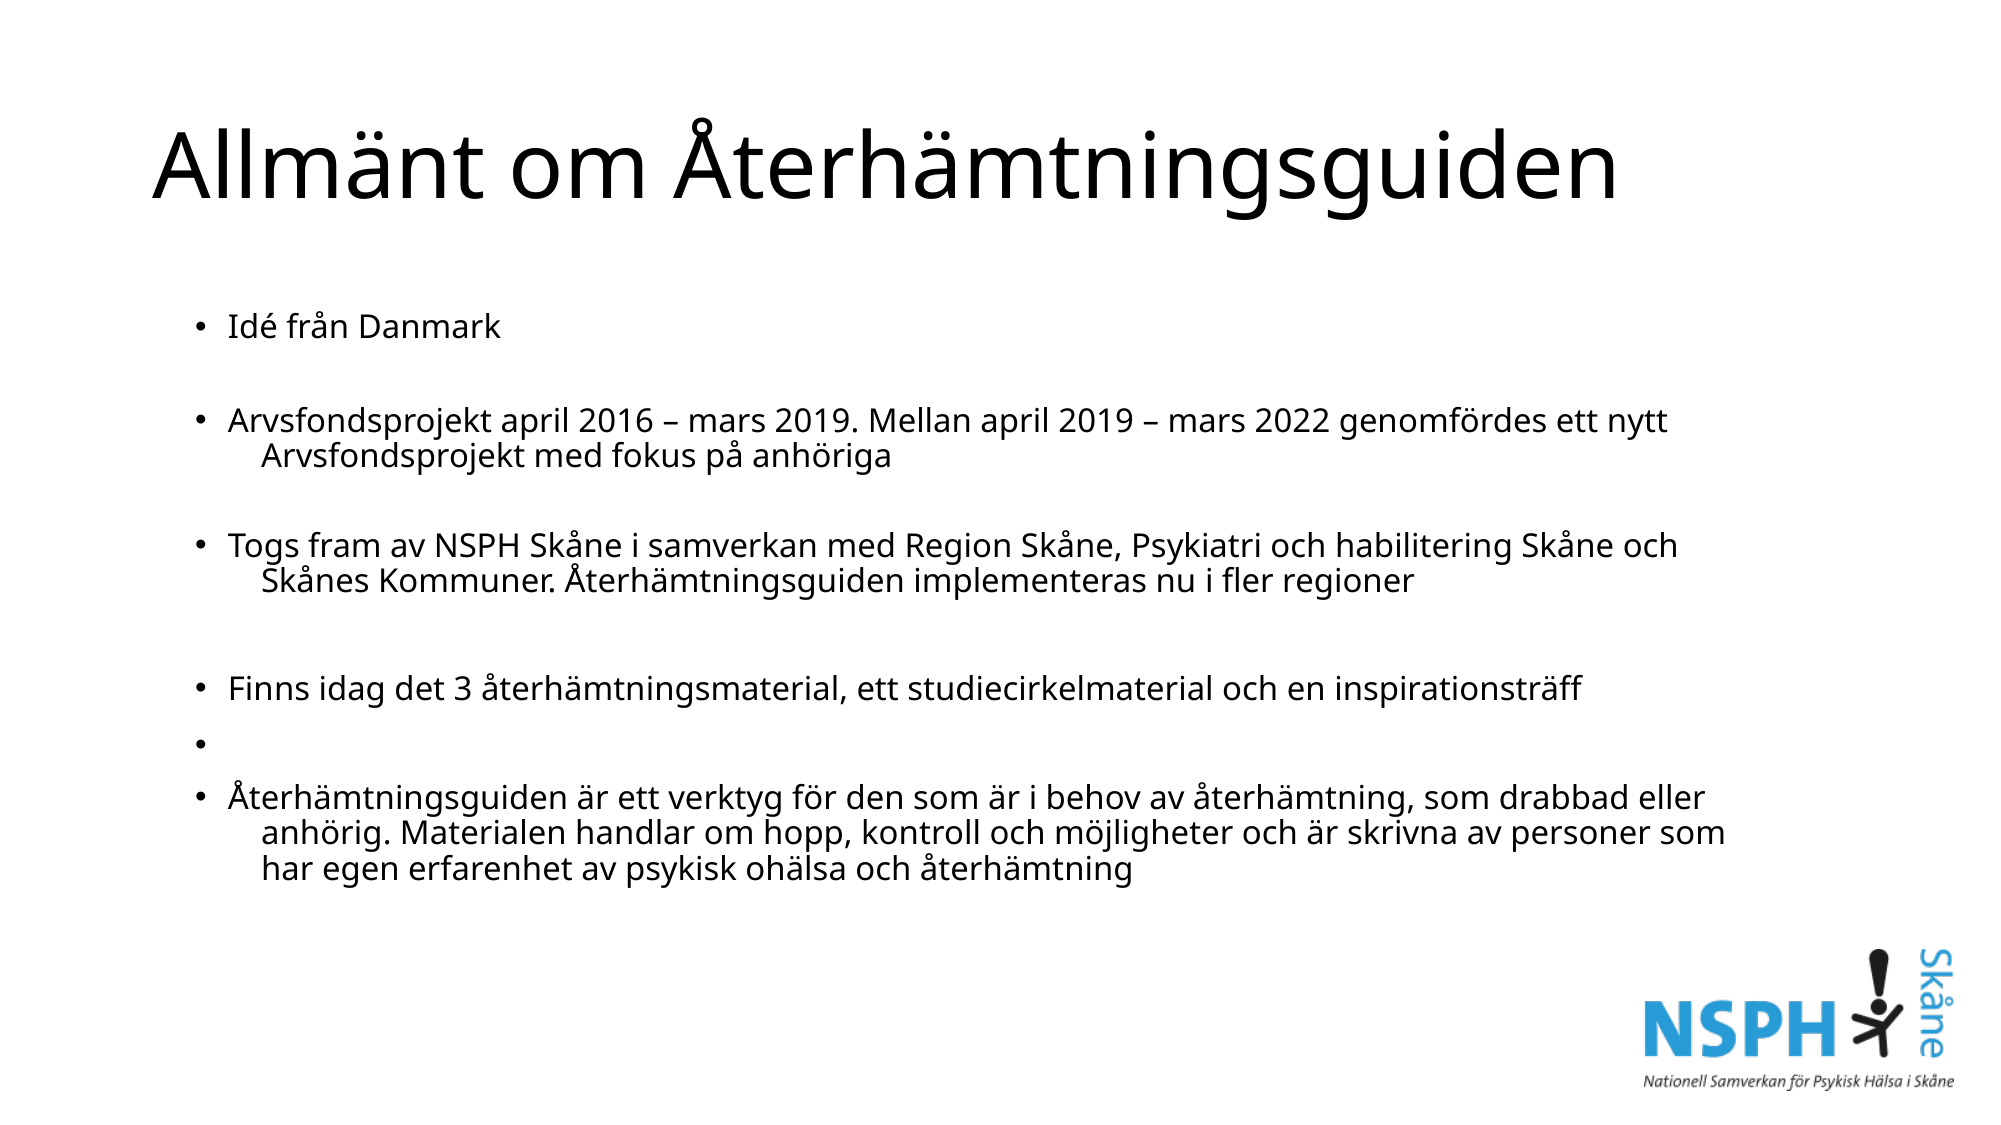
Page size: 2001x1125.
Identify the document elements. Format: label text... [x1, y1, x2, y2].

list Idé från Danmark Arvsfondsprojekt april 2016 – mars 2019. Mellan april 2019 – mars 2022 genomfördes ett nytt Arvsfondsprojekt med fokus på anhöriga Togs fram av NSPH Skåne i samverkan med Region Skåne, Psykiatri och habilitering Skåne och Skånes Kommuner. Återhämtningsguiden implementeras nu i fler regioner Finns idag det 3 återhämtningsmaterial, ett studiecirkelmaterial och en inspirationsträff Återhämtningsguiden är ett verktyg för den som är i behov av återhämtning, som drabbad eller anhörig. Materialen handlar om hopp, kontroll och möjligheter och är skrivna av personer som har egen erfarenhet av psykisk ohälsa och återhämtning [180, 302, 1774, 1021]
picture [1644, 949, 1954, 1091]
title Allmänt om Återhämtningsguiden [137, 59, 1863, 278]
